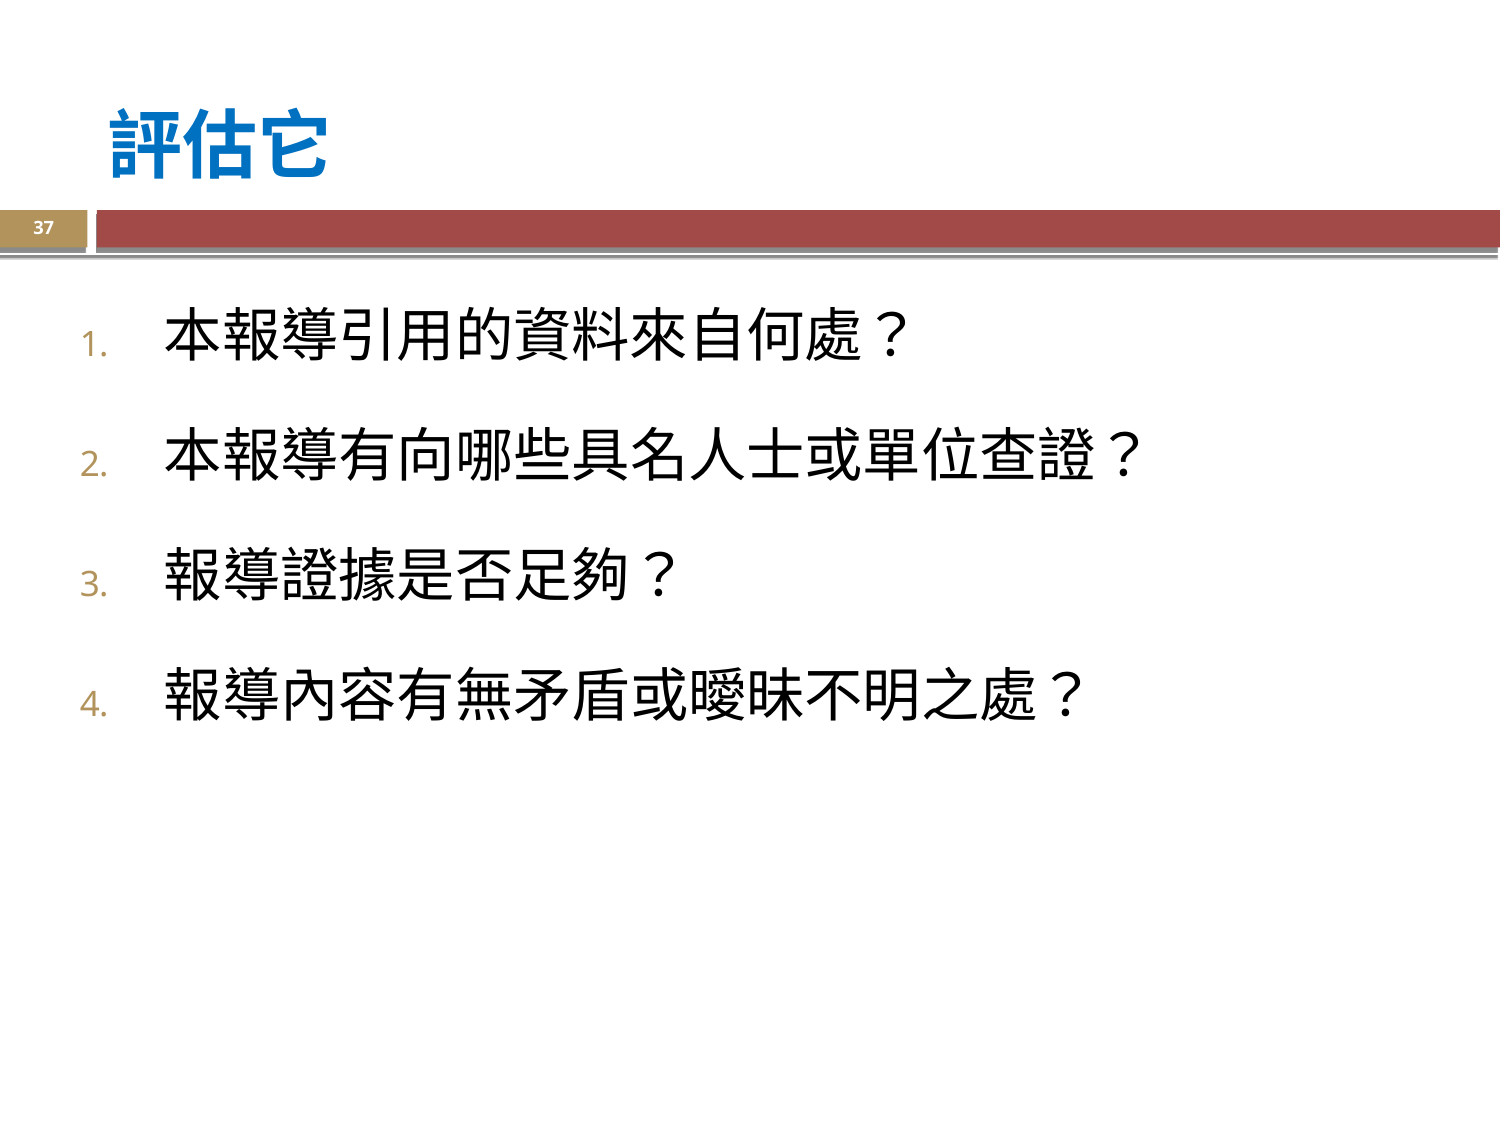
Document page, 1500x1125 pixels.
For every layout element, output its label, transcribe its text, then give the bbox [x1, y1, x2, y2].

slide_number <編號> [0, 208, 88, 249]
text_box 評估它 [78, 89, 361, 195]
list 本報導引用的資料來自何處？ 本報導有向哪些具名人士或單位查證？ 報導證據是否足夠？ 報導內容有無矛盾或曖昧不明之處？ [64, 290, 1449, 1024]
